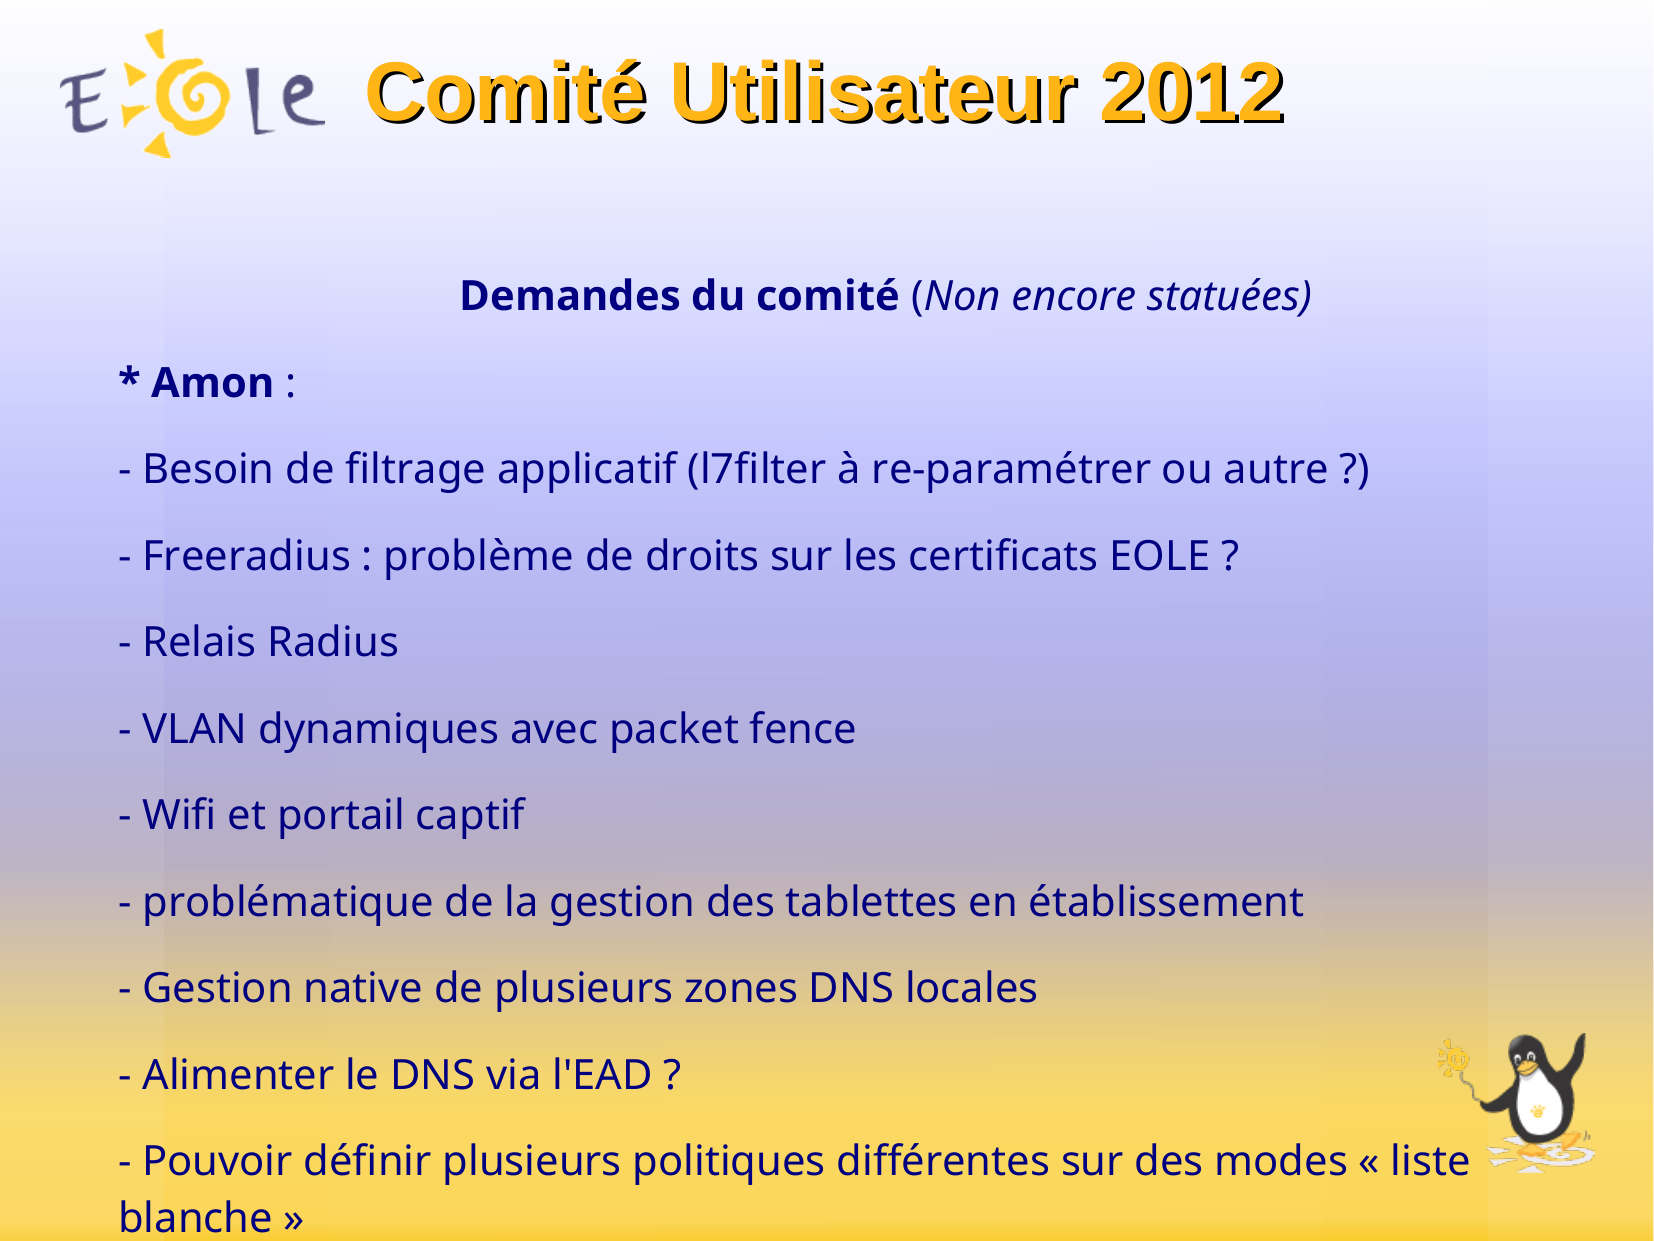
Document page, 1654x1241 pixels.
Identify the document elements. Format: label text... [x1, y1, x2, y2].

picture [0, 0, 1654, 1241]
title Comité Utilisateur 2012 [80, 27, 1569, 156]
picture [160, 1221, 170, 1229]
picture [125, 1221, 138, 1229]
list Demandes du comité (Non encore statuées) * Amon : - Besoin de filtrage applicatif (l7filter à re-paramétrer ou autre ?) - Freeradius : problème de droits sur les certificats EOLE ? - Relais Radius - VLAN dynamiques avec packet fence - Wifi et portail captif - problématique de la gestion des tablettes en établissement - Gestion native de plusieurs zones DNS locales - Alimenter le DNS via l'EAD ? - Pouvoir définir plusieurs politiques différentes sur des modes « liste blanche » Voir présentation spécifique pour les adaptations déjà réalisées [118, 265, 1654, 1221]
